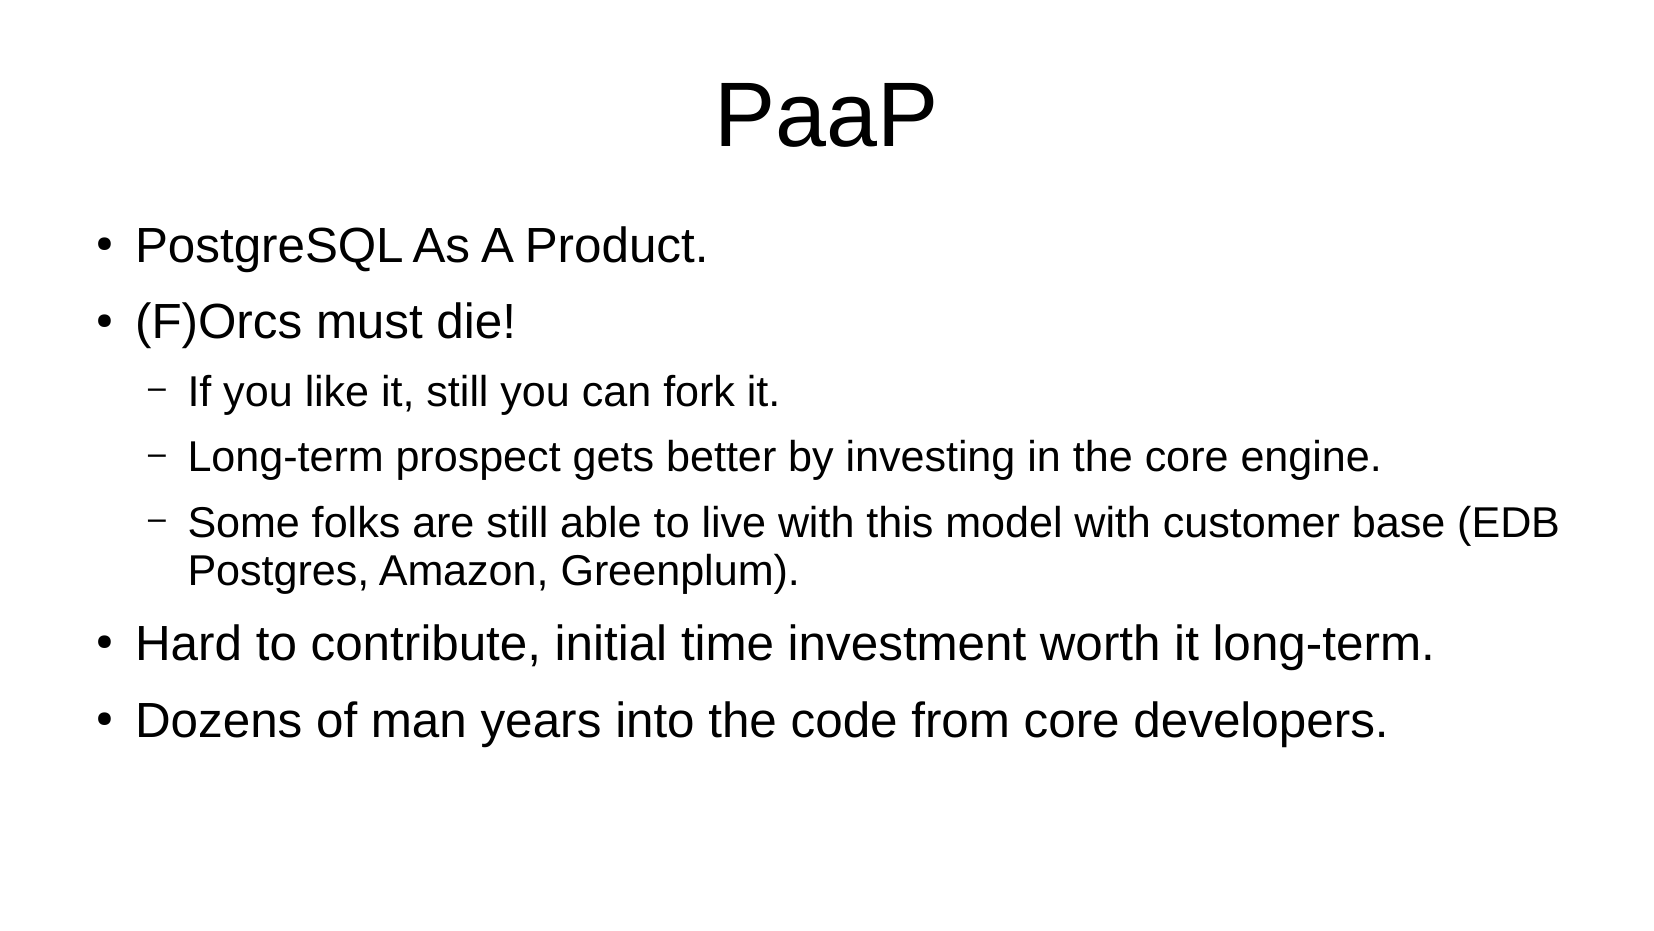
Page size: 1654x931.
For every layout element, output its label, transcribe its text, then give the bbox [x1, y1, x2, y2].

title PaaP [82, 37, 1571, 193]
list PostgreSQL As A Product. (F)Orcs must die! If you like it, still you can fork it. Long-term prospect gets better by investing in the core engine. Some folks are still able to live with this model with customer base (EDB Postgres, Amazon, Greenplum). Hard to contribute, initial time investment worth it long-term. Dozens of man years into the code from core developers. [82, 217, 1571, 758]
